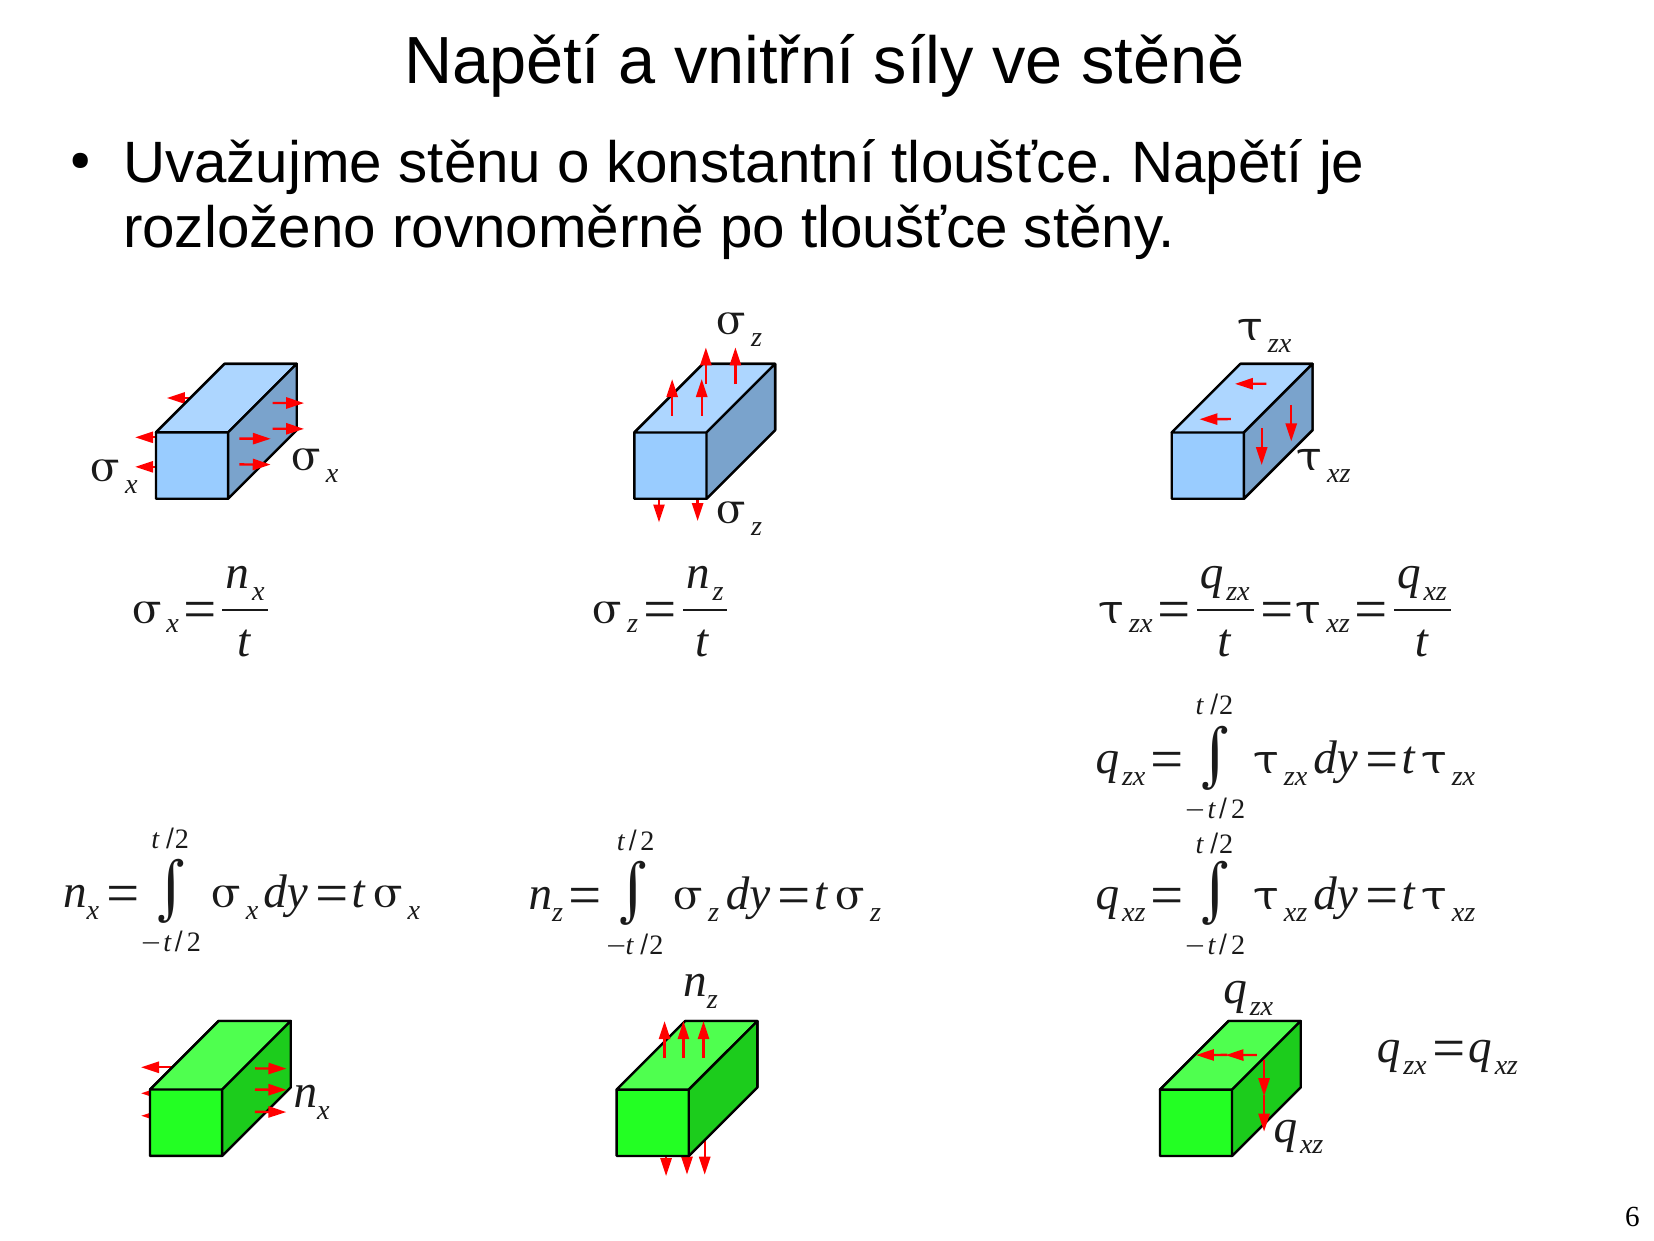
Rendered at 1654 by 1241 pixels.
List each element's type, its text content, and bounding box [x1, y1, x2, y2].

chart [1220, 299, 1304, 359]
chart [1074, 691, 1488, 1022]
chart [507, 827, 893, 1015]
list Uvažujme stěnu o konstantní tloušťce. Napětí je rozloženo rovnoměrně po tloušťce stěny. [52, 129, 1603, 949]
chart [42, 824, 433, 959]
chart [698, 293, 774, 353]
text_box [634, 363, 776, 499]
chart [272, 1066, 342, 1126]
chart [1082, 547, 1465, 666]
text_box [1159, 1021, 1301, 1156]
title Napětí a vnitřní síly ve stěně [37, 8, 1613, 113]
chart [1253, 1100, 1334, 1160]
text_box [616, 1021, 758, 1156]
chart [1279, 429, 1363, 489]
chart [272, 428, 351, 488]
text_box [150, 1021, 291, 1156]
chart [113, 546, 283, 666]
chart [1356, 1021, 1530, 1081]
chart [574, 546, 740, 666]
chart [72, 440, 150, 500]
text_box [1171, 363, 1313, 499]
chart [698, 482, 774, 542]
text_box [155, 363, 297, 499]
